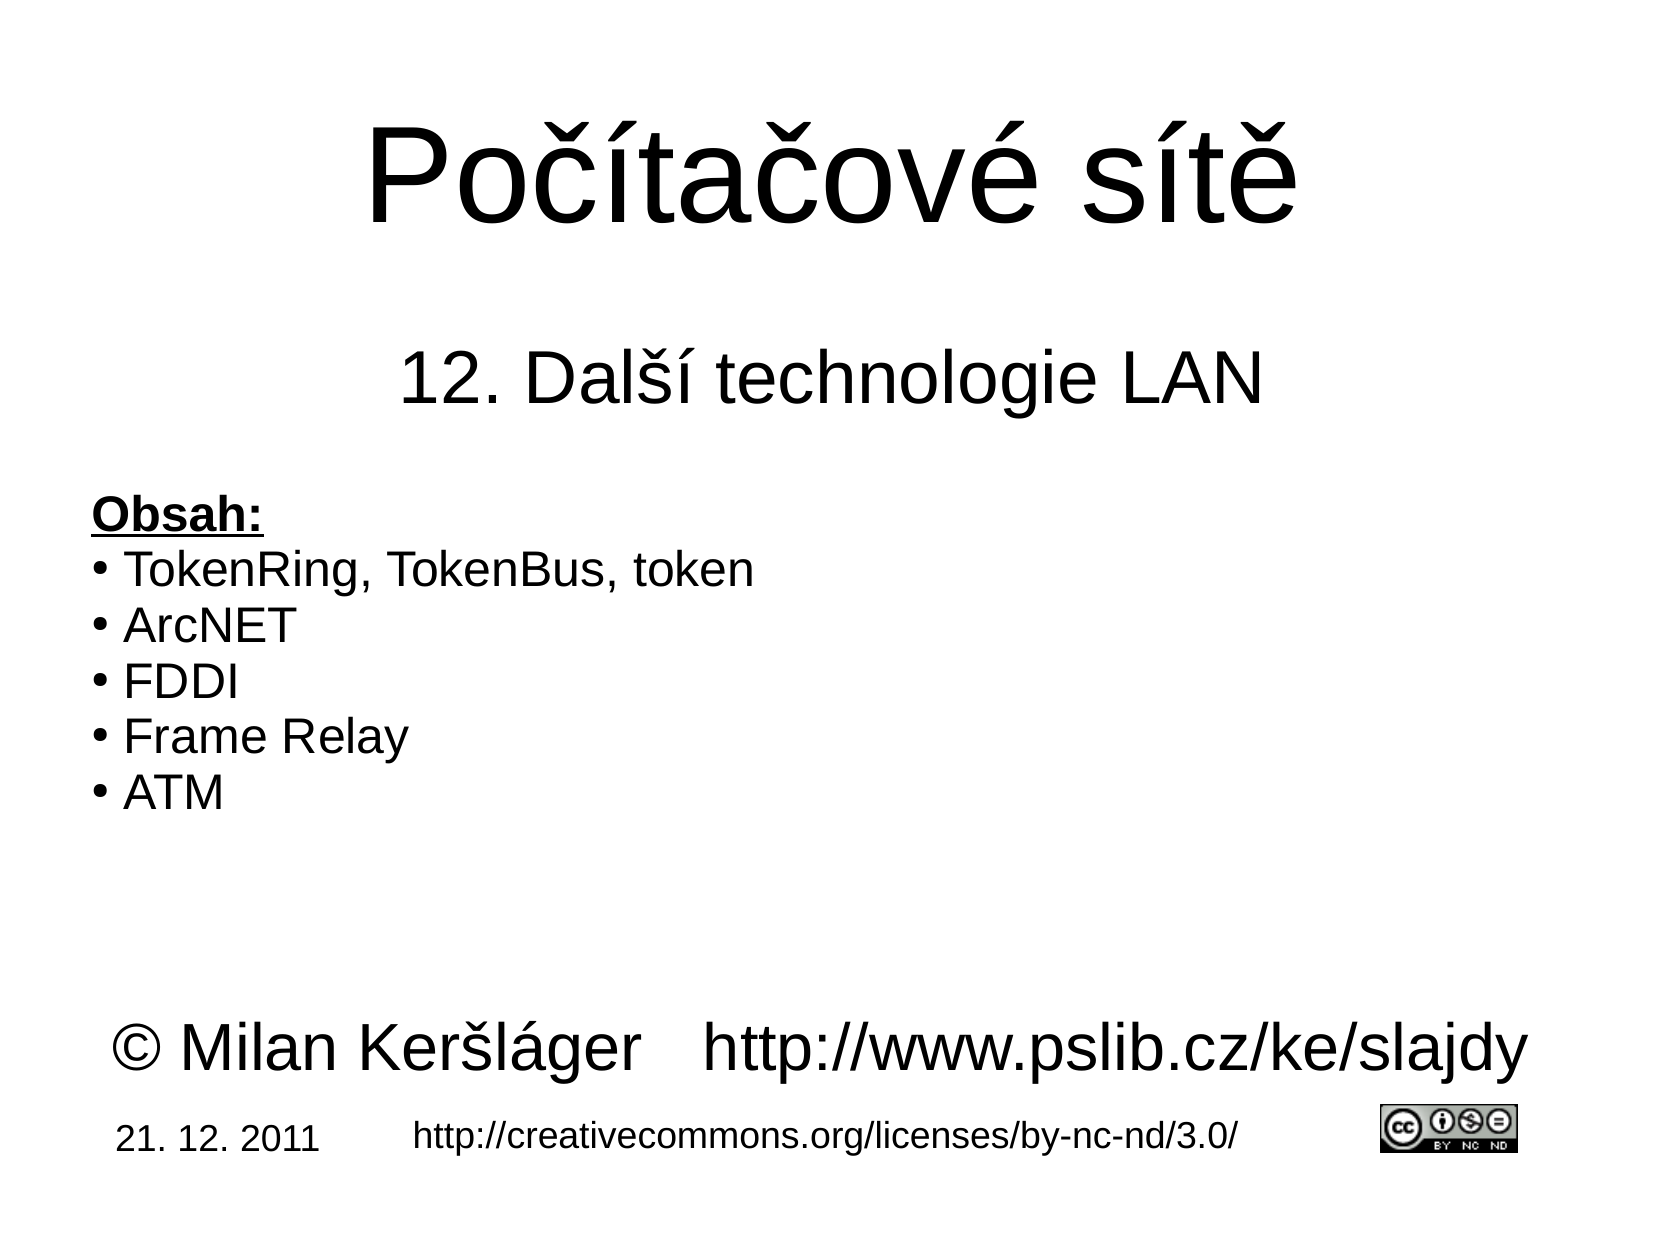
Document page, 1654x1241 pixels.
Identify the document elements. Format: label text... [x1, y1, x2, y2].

text_box Obsah: TokenRing, TokenBus, token ArcNET FDDI Frame Relay ATM [76, 478, 1583, 829]
text_box http://creativecommons.org/licenses/by-nc-nd/3.0/ [339, 1107, 1313, 1165]
title Počítačové sítě 12. Další technologie LAN [88, 56, 1577, 461]
text_box 21.12.2011 [100, 1110, 337, 1168]
picture [1380, 1104, 1518, 1153]
list © Milan Keršláger http://www.pslib.cz/ke/slajdy [76, 1009, 1565, 1087]
